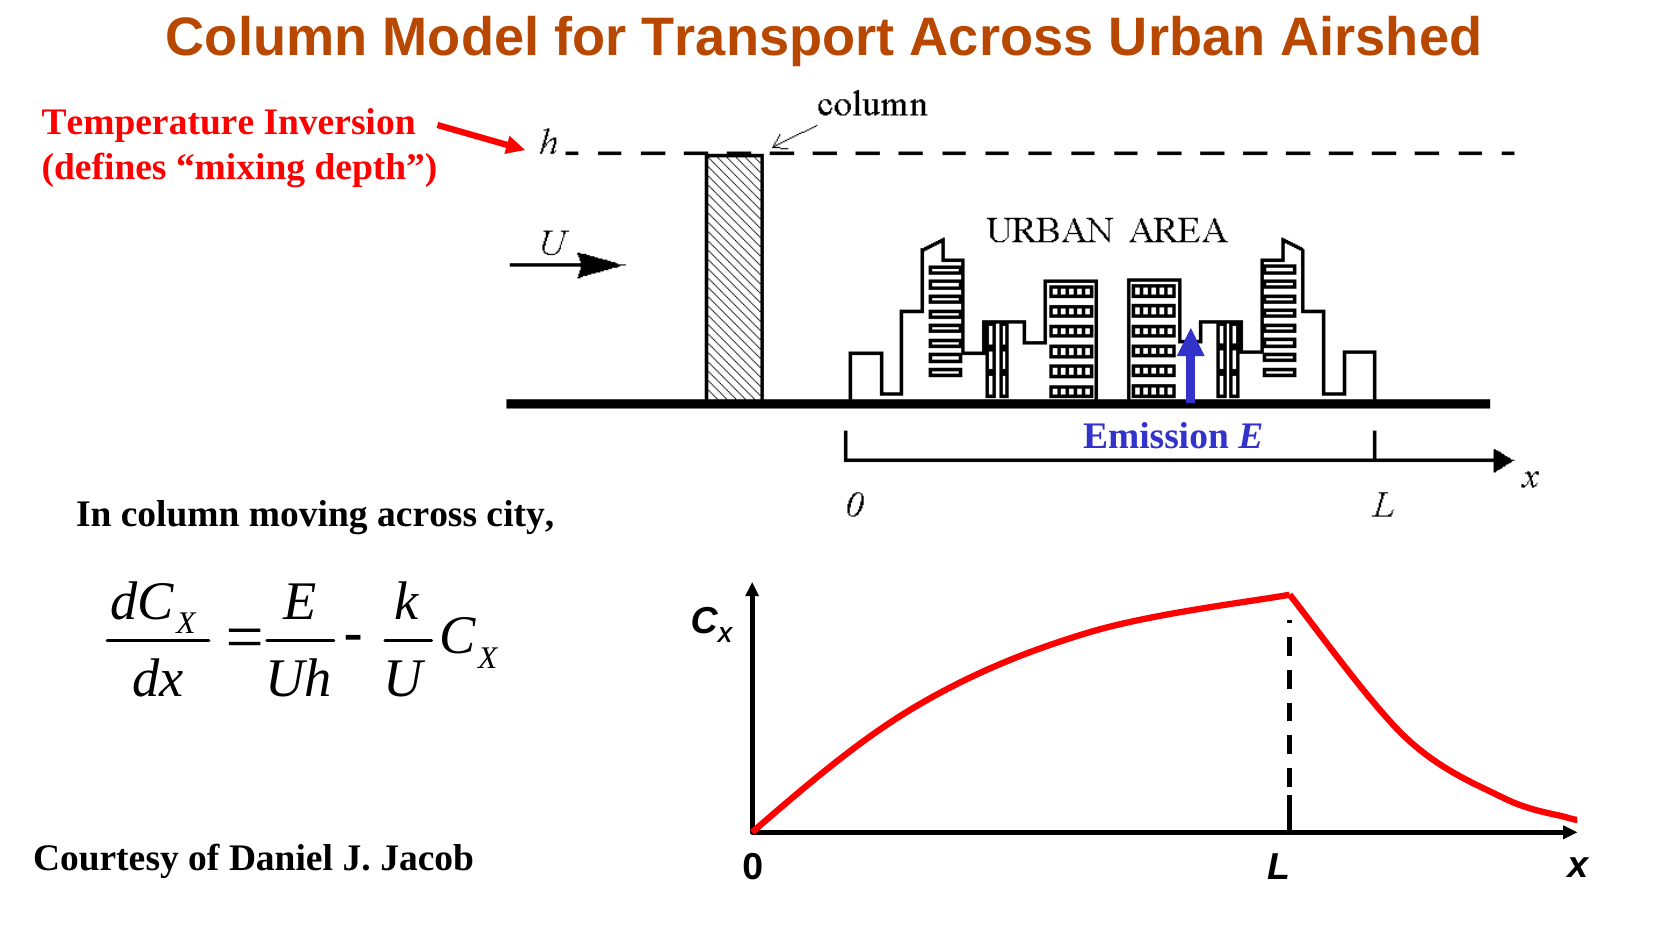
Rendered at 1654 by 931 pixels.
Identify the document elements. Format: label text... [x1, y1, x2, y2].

text_box Column Model for Transport Across Urban Airshed [0, 0, 1651, 69]
text_box [503, 90, 1554, 540]
text_box CX [675, 588, 748, 655]
text_box Emission E [1083, 410, 1346, 456]
text_box 0 [727, 834, 778, 895]
text_box Temperature Inversion (defines “mixing depth”) [26, 89, 453, 196]
text_box In column moving across city, [61, 480, 570, 542]
text_box Courtesy of Daniel J. Jacob [18, 825, 490, 887]
chart [98, 567, 511, 709]
text_box L [1252, 834, 1306, 895]
text_box x [1552, 832, 1603, 893]
